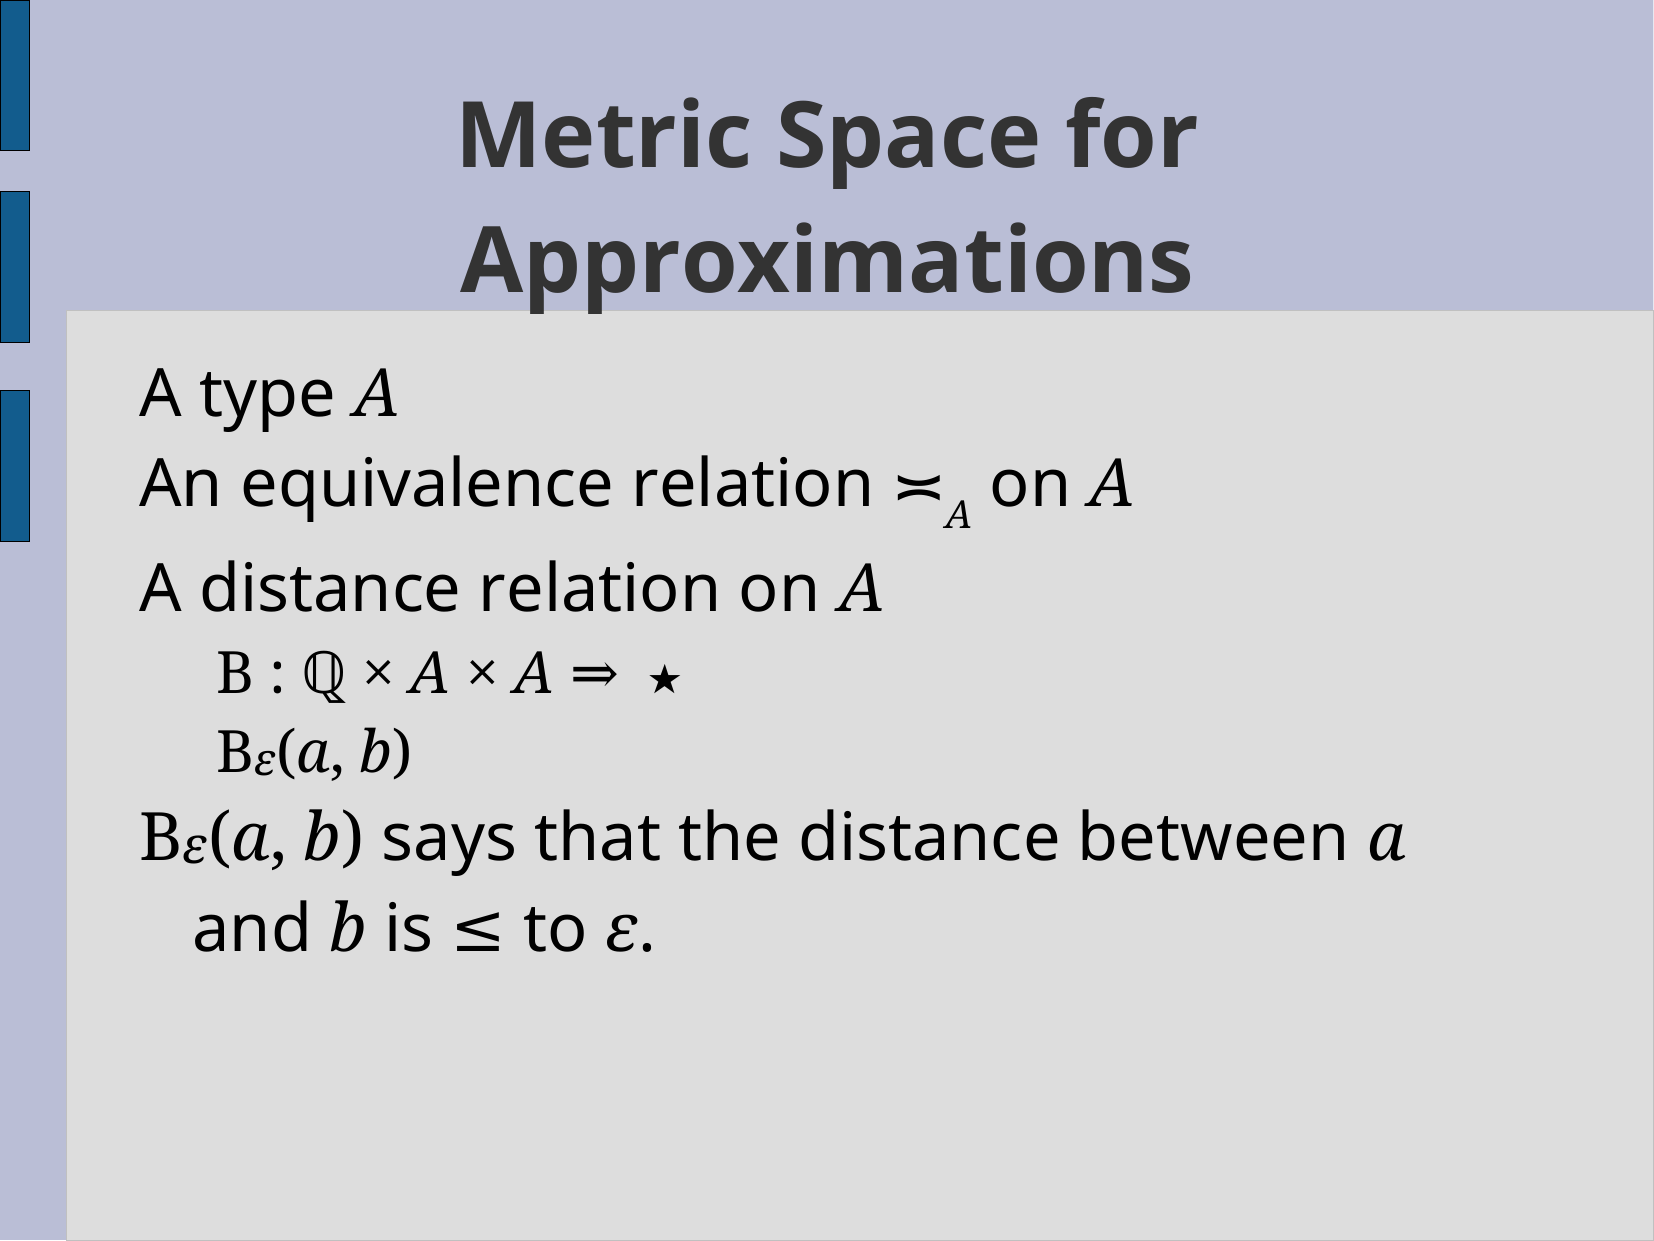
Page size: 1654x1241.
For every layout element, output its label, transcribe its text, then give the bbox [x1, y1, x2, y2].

title Metric Space for Approximations [121, 45, 1534, 344]
list A type A An equivalence relation ≍A on A A distance relation on A B : ℚ × A × A ⇒ ★ Bε(a, b) Bε(a, b) says that the distance between a and b is ≤ to ɛ. [121, 344, 1534, 1132]
